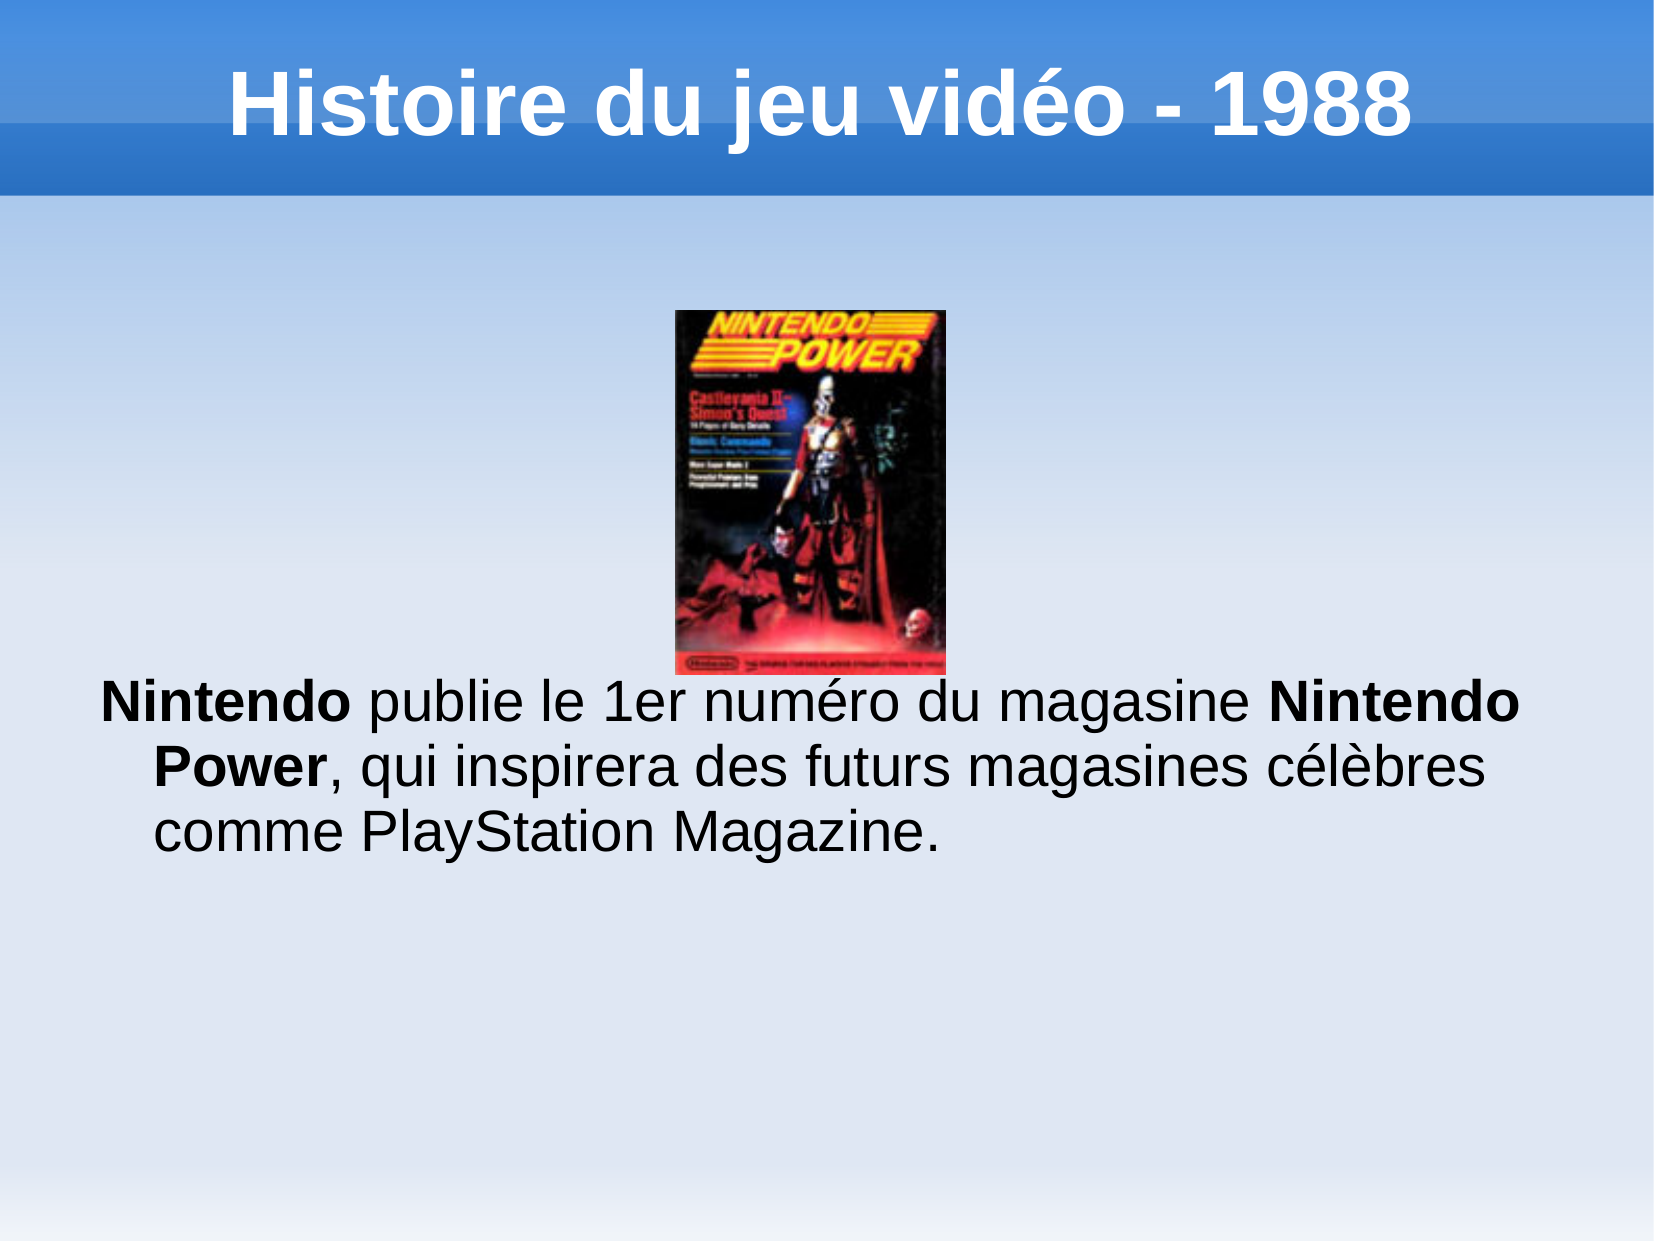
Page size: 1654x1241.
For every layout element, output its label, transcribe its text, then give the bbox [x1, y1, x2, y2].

title Histoire du jeu vidéo - 1988 [76, 7, 1565, 200]
picture [0, 0, 1654, 1241]
list Nintendo publie le 1er numéro du magasine Nintendo Power, qui inspirera des futurs magasines célèbres comme PlayStation Magazine. [82, 290, 1571, 1094]
